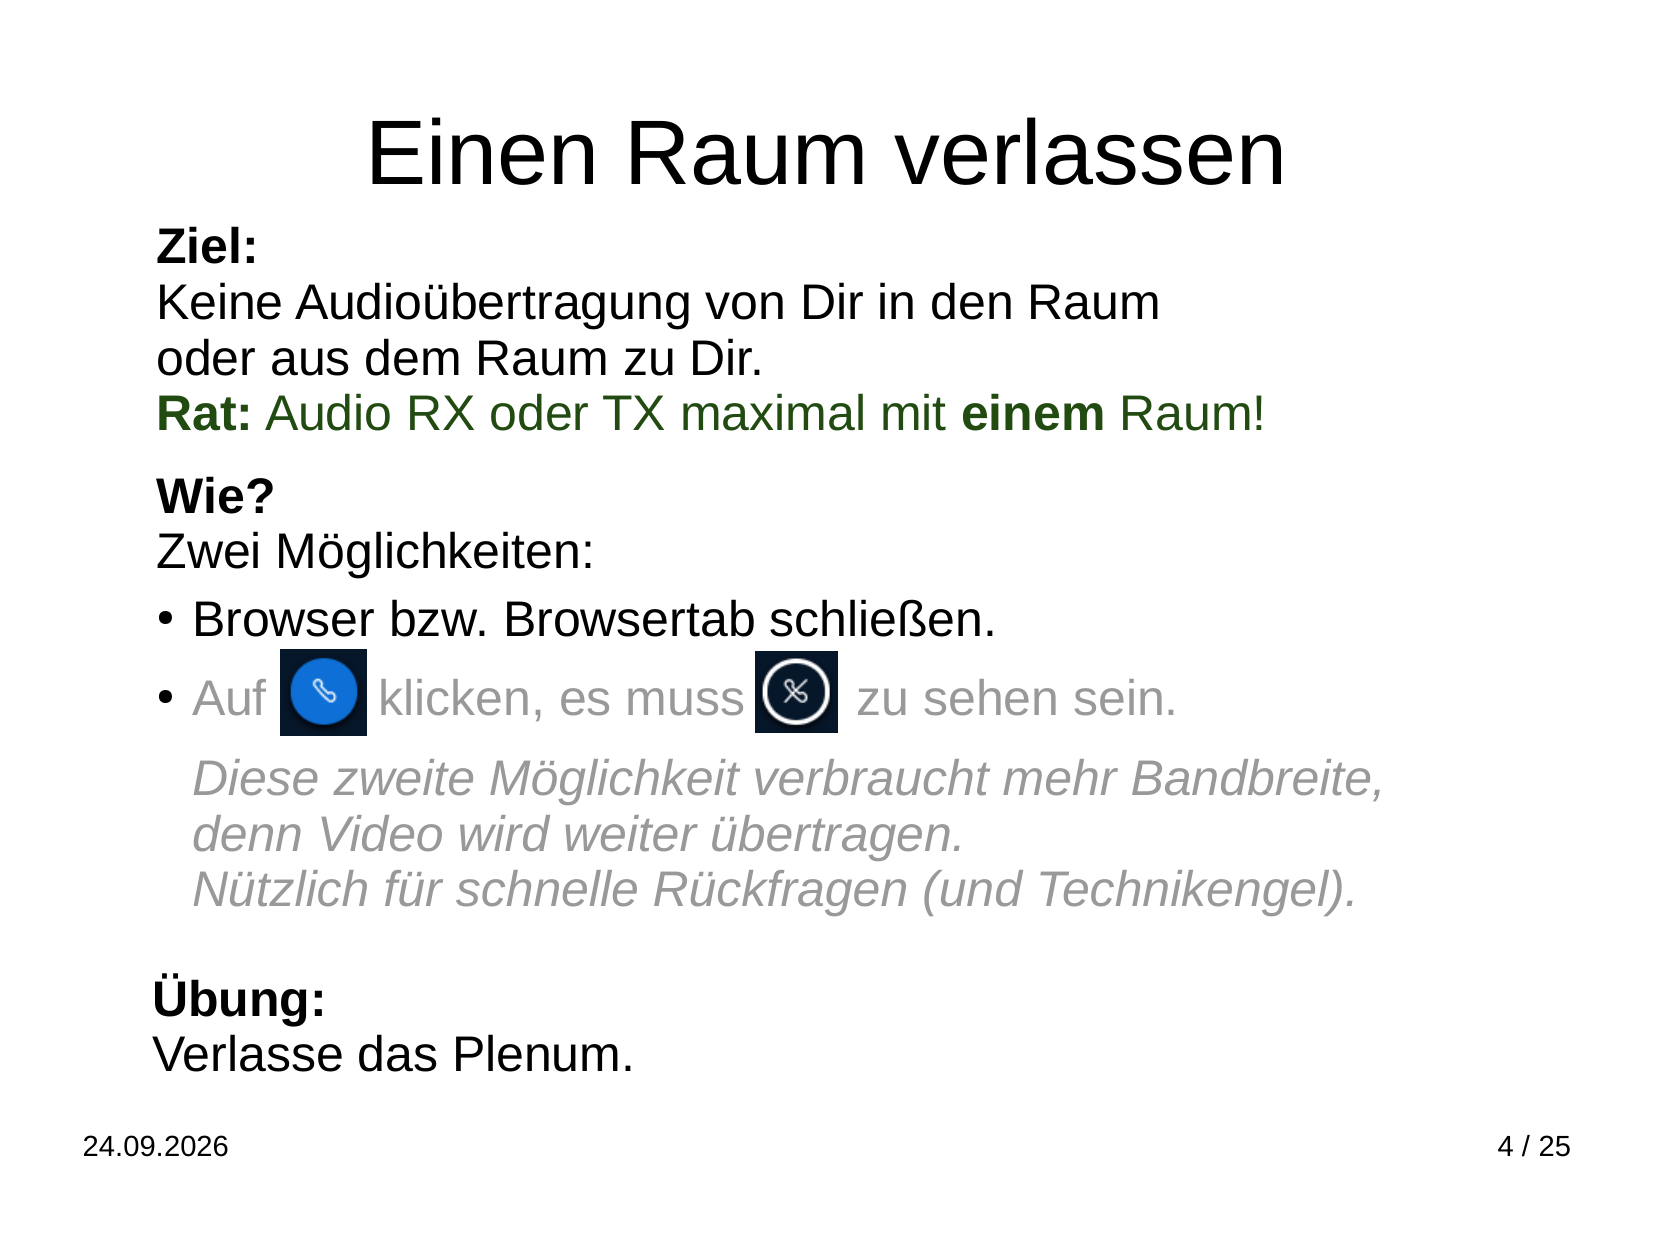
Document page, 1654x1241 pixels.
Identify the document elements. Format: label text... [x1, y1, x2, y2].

text_box Wie? Zwei Möglichkeiten: Browser bzw. Browsertab schließen. Auf klicken, es muss zu sehen sein. Diese zweite Möglichkeit verbraucht mehr Bandbreite, denn Video wird weiter übertragen. Nützlich für schnelle Rückfragen (und Technikengel). [141, 460, 1565, 925]
text_box Ziel: Keine Audioübertragung von Dir in den Raum oder aus dem Raum zu Dir. Rat: Audio RX oder TX maximal mit einem Raum! [141, 211, 1565, 449]
picture [755, 651, 838, 733]
text_box Übung: Verlasse das Plenum. [137, 963, 1579, 1118]
title Einen Raum verlassen [82, 49, 1571, 257]
picture [280, 649, 367, 736]
